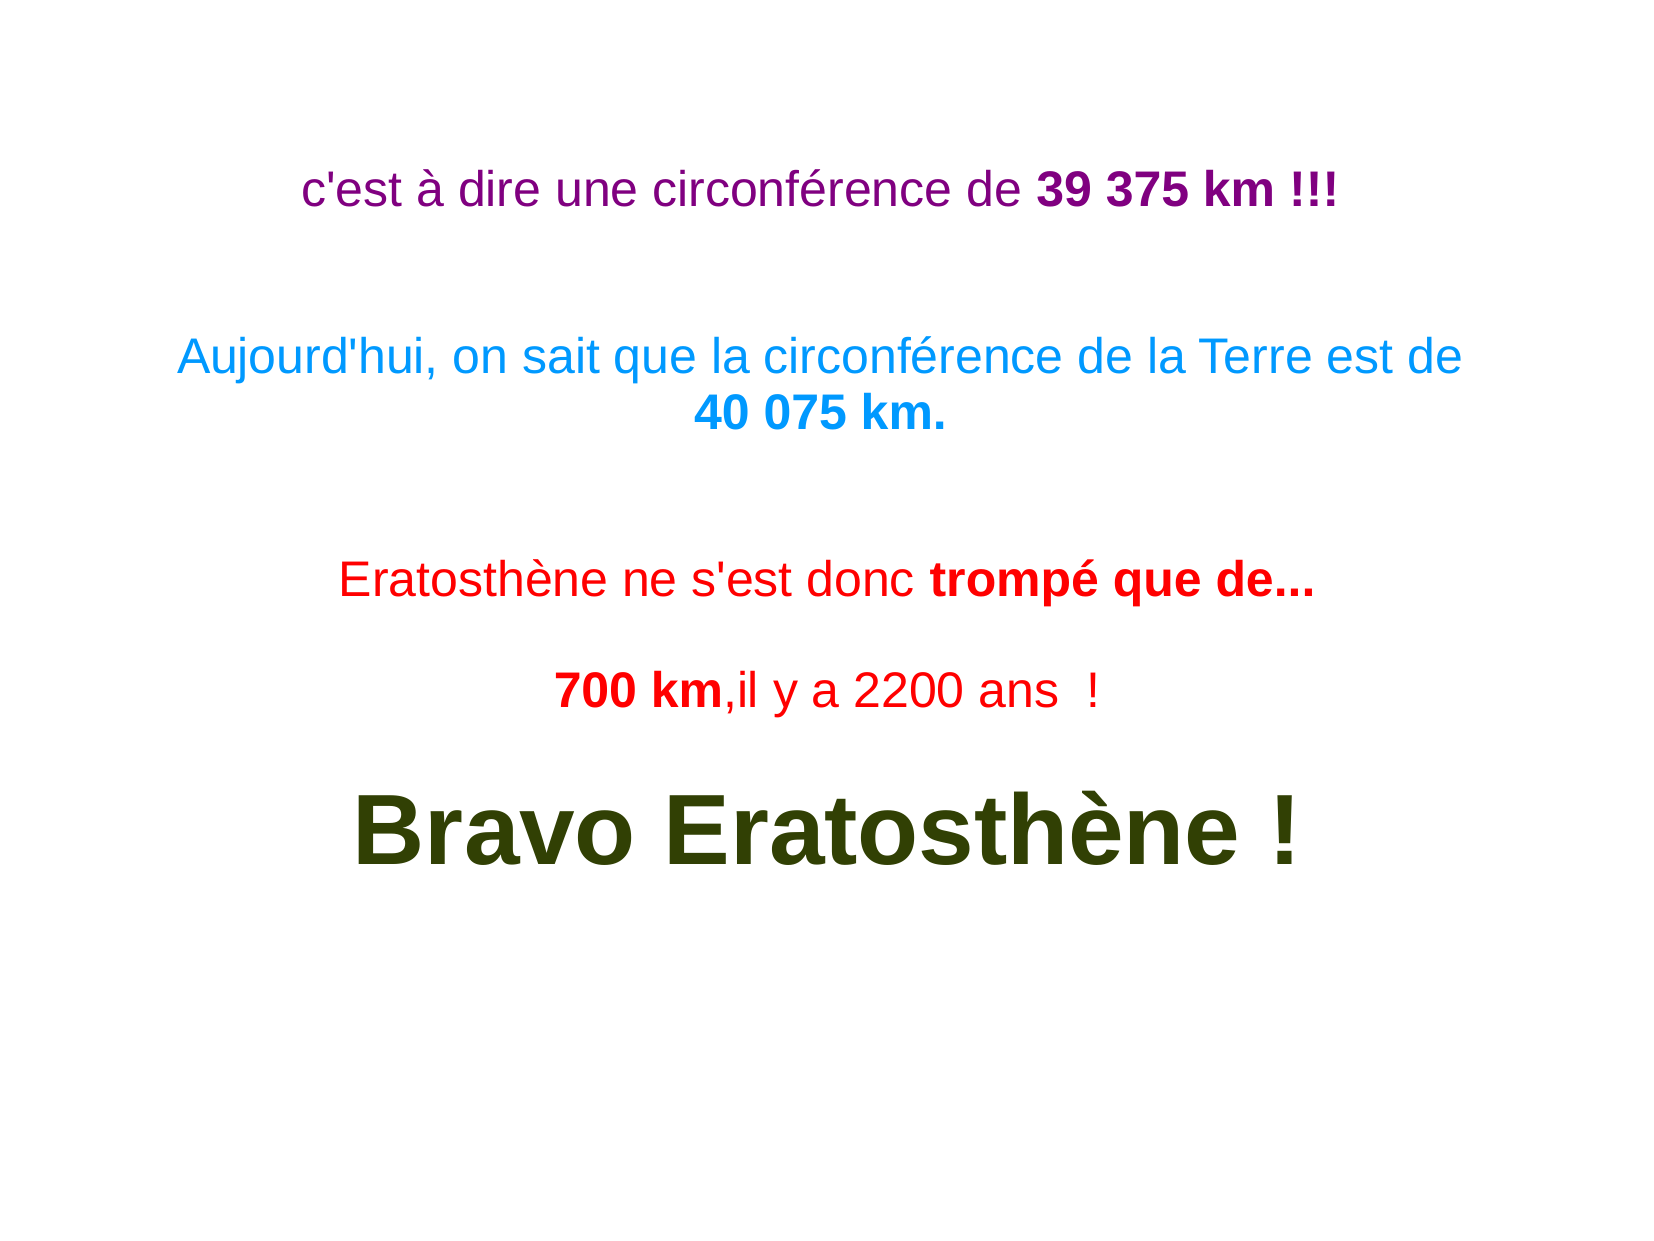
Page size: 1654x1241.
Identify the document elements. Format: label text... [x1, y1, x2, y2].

text_box c'est à dire une circonférence de 39 375 km !!! Aujourd'hui, on sait que la circonférence de la Terre est de 40 075 km. Eratosthène ne s'est donc trompé que de... 700 km,il y a 2200 ans ! Bravo Eratosthène ! [156, 147, 1499, 996]
